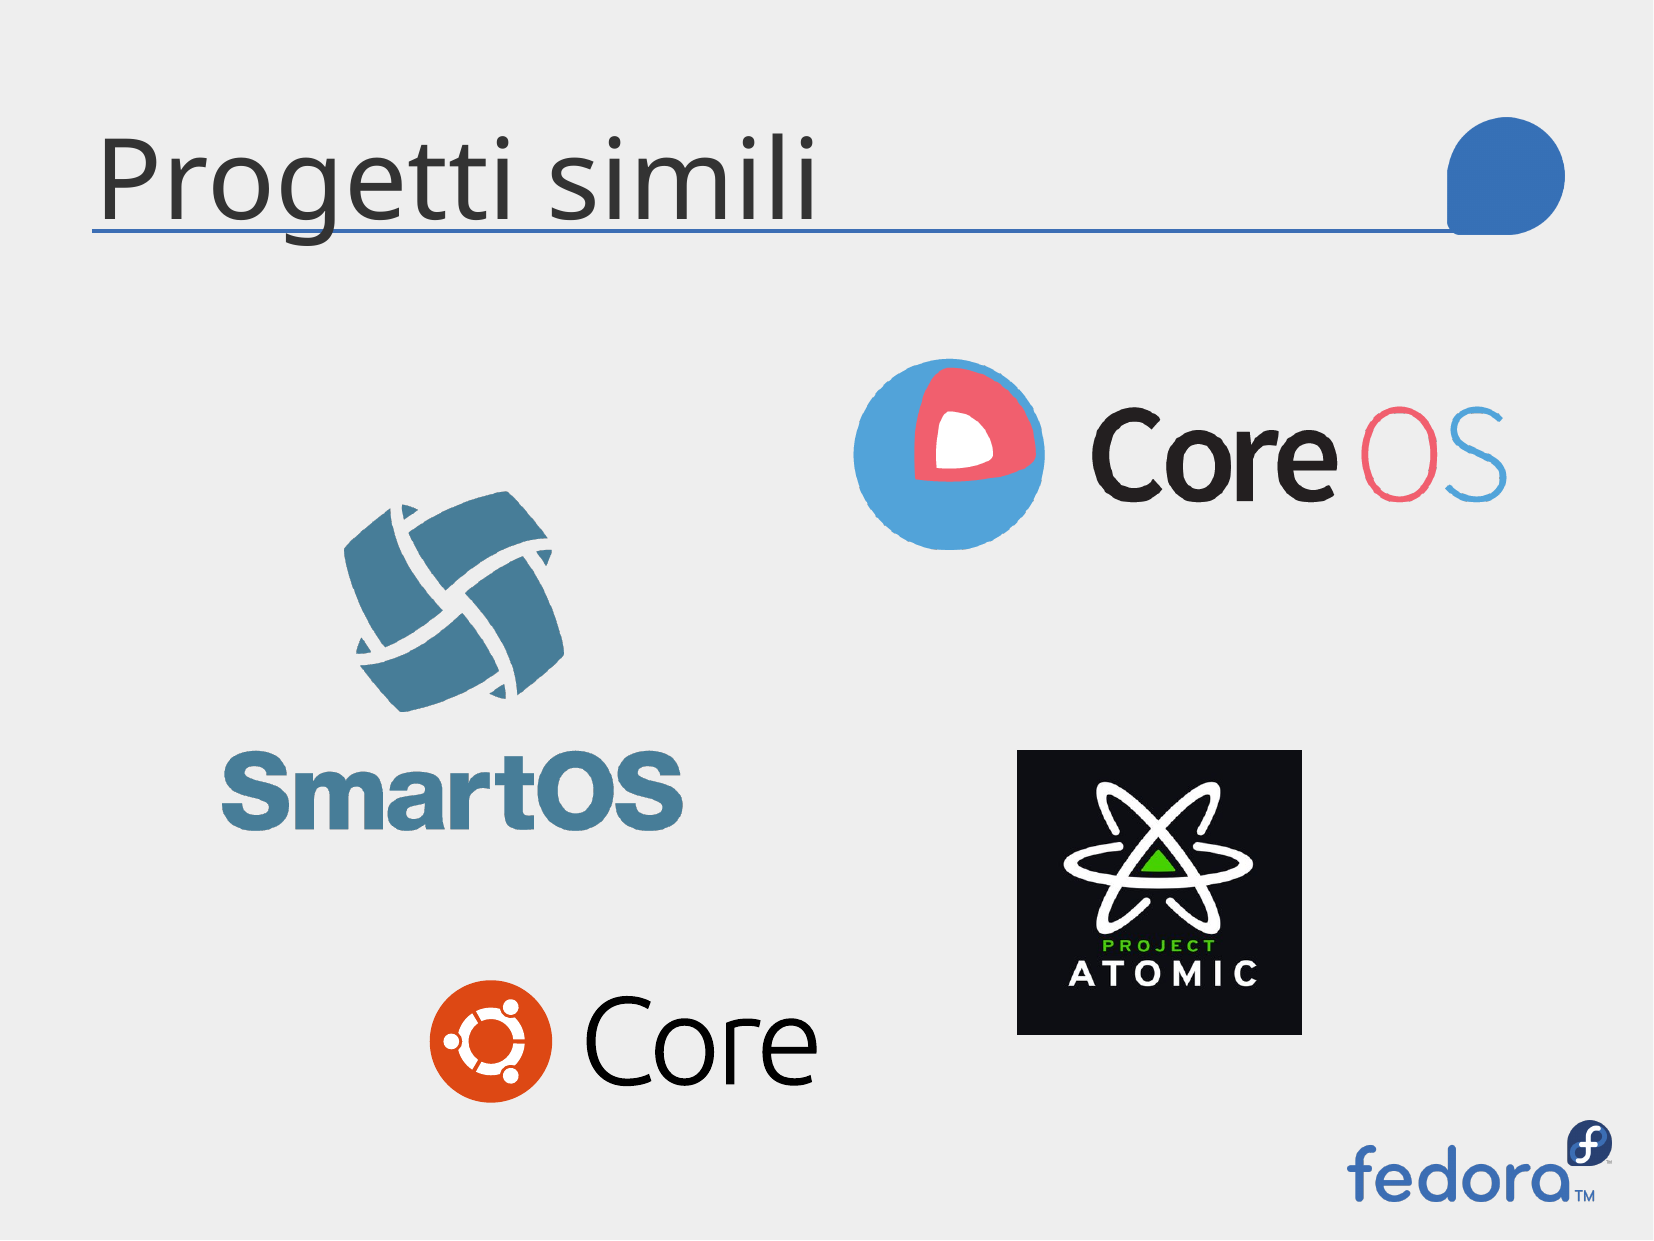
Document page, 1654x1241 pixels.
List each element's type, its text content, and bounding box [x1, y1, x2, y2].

picture [1347, 1120, 1612, 1202]
picture [828, 318, 1531, 590]
picture [428, 979, 818, 1104]
title Progetti simili [94, 100, 1426, 251]
picture [1017, 750, 1302, 1035]
picture [1447, 117, 1565, 235]
picture [215, 424, 689, 898]
